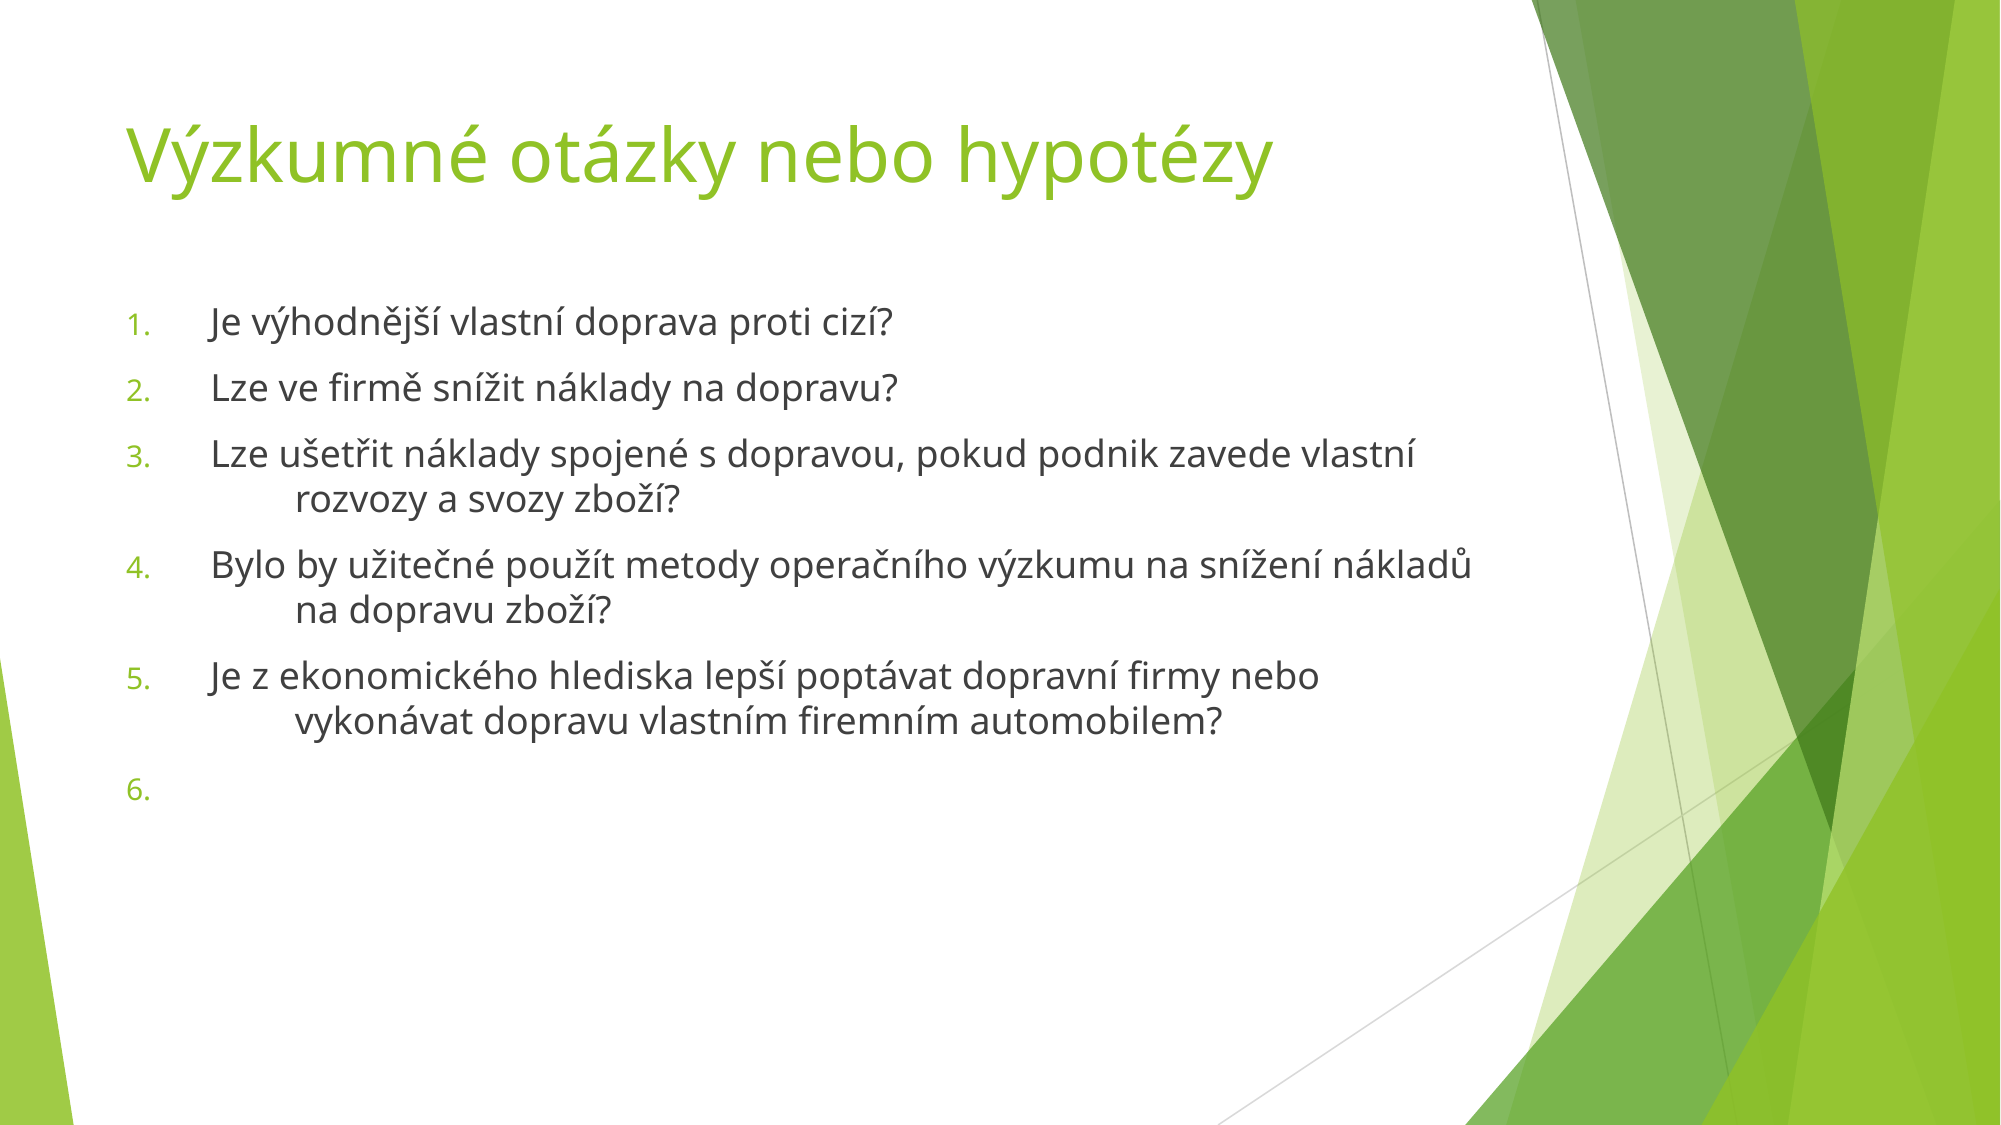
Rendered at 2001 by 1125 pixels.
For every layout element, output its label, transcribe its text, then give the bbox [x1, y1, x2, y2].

list Je výhodnější vlastní doprava proti cizí? Lze ve firmě snížit náklady na dopravu? Lze ušetřit náklady spojené s dopravou, pokud podnik zavede vlastní rozvozy a svozy zboží? Bylo by užitečné použít metody operačního výzkumu na snížení nákladů na dopravu zboží? Je z ekonomického hlediska lepší poptávat dopravní firmy nebo vykonávat dopravu vlastním firemním automobilem? [111, 290, 1522, 992]
title Výzkumné otázky nebo hypotézy [111, 99, 1522, 290]
